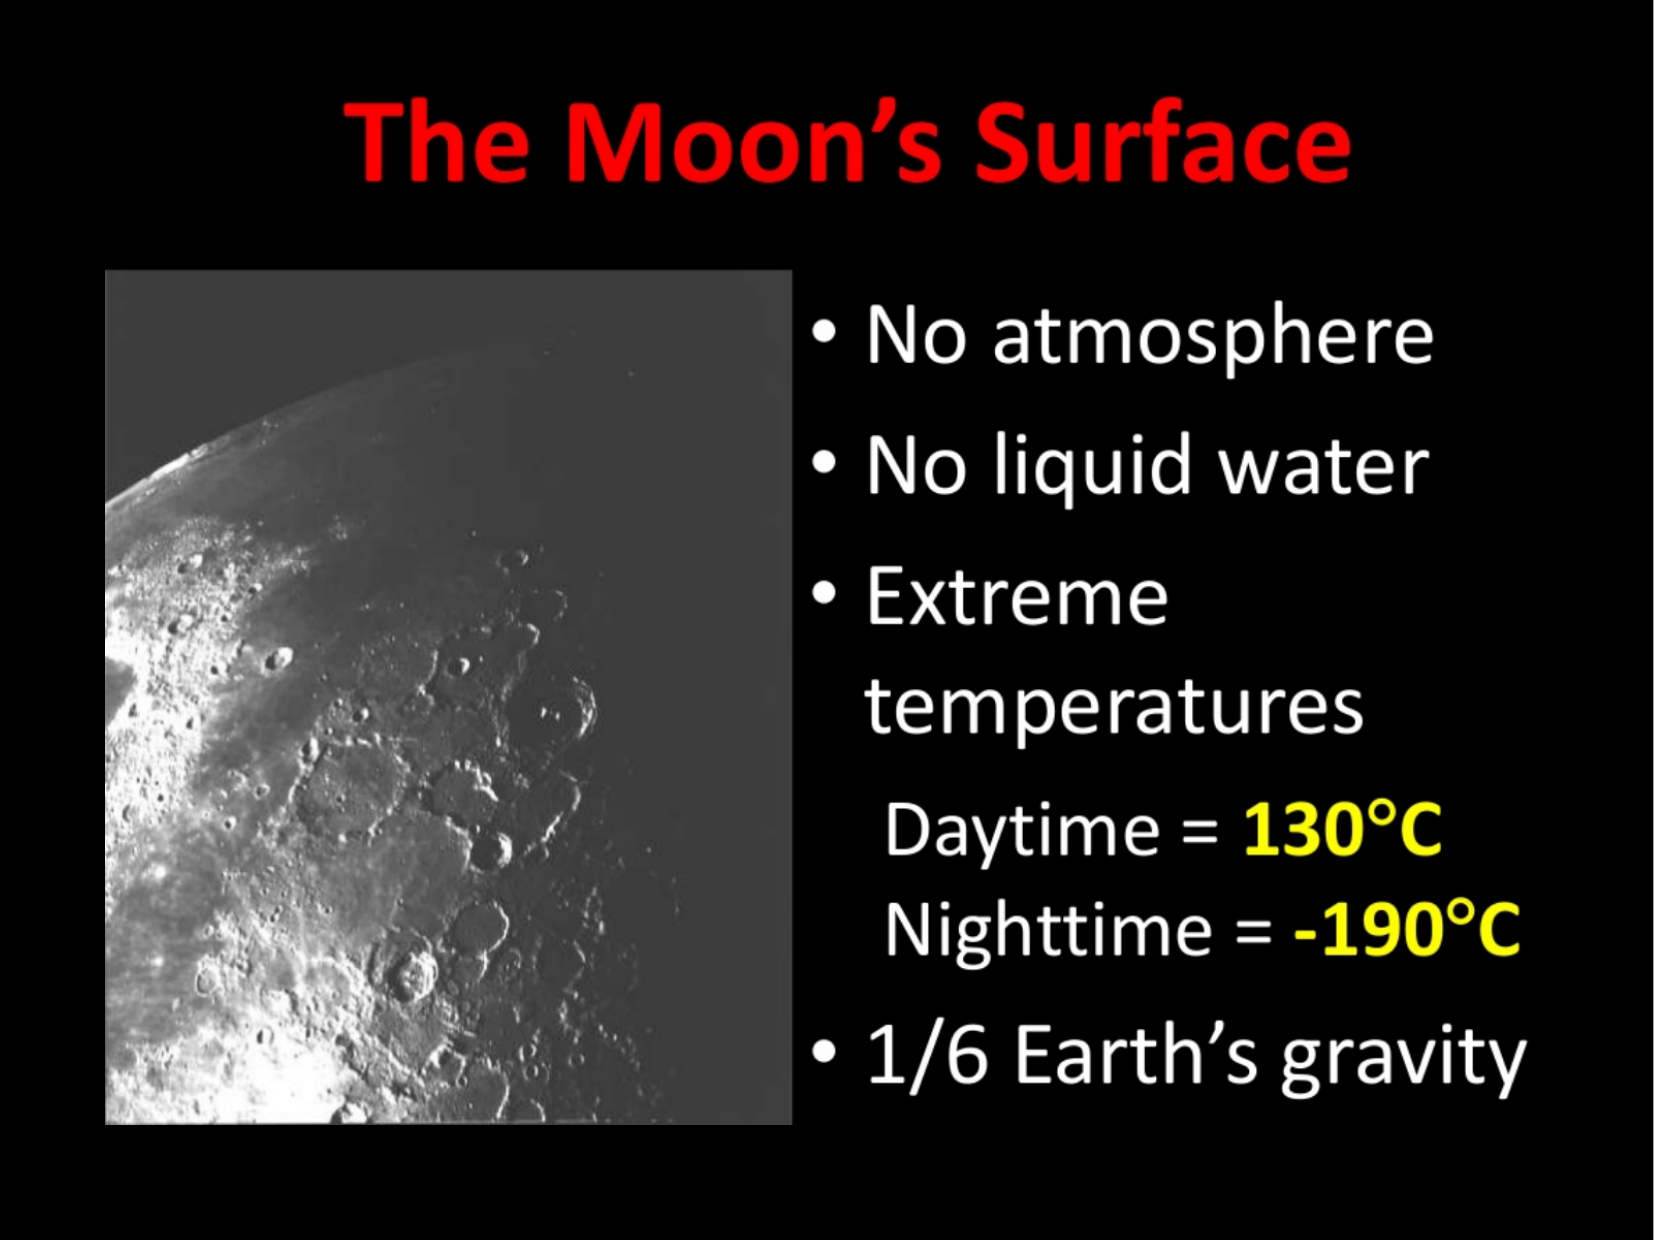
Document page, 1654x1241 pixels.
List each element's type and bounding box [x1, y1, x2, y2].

picture [105, 78, 1534, 1126]
